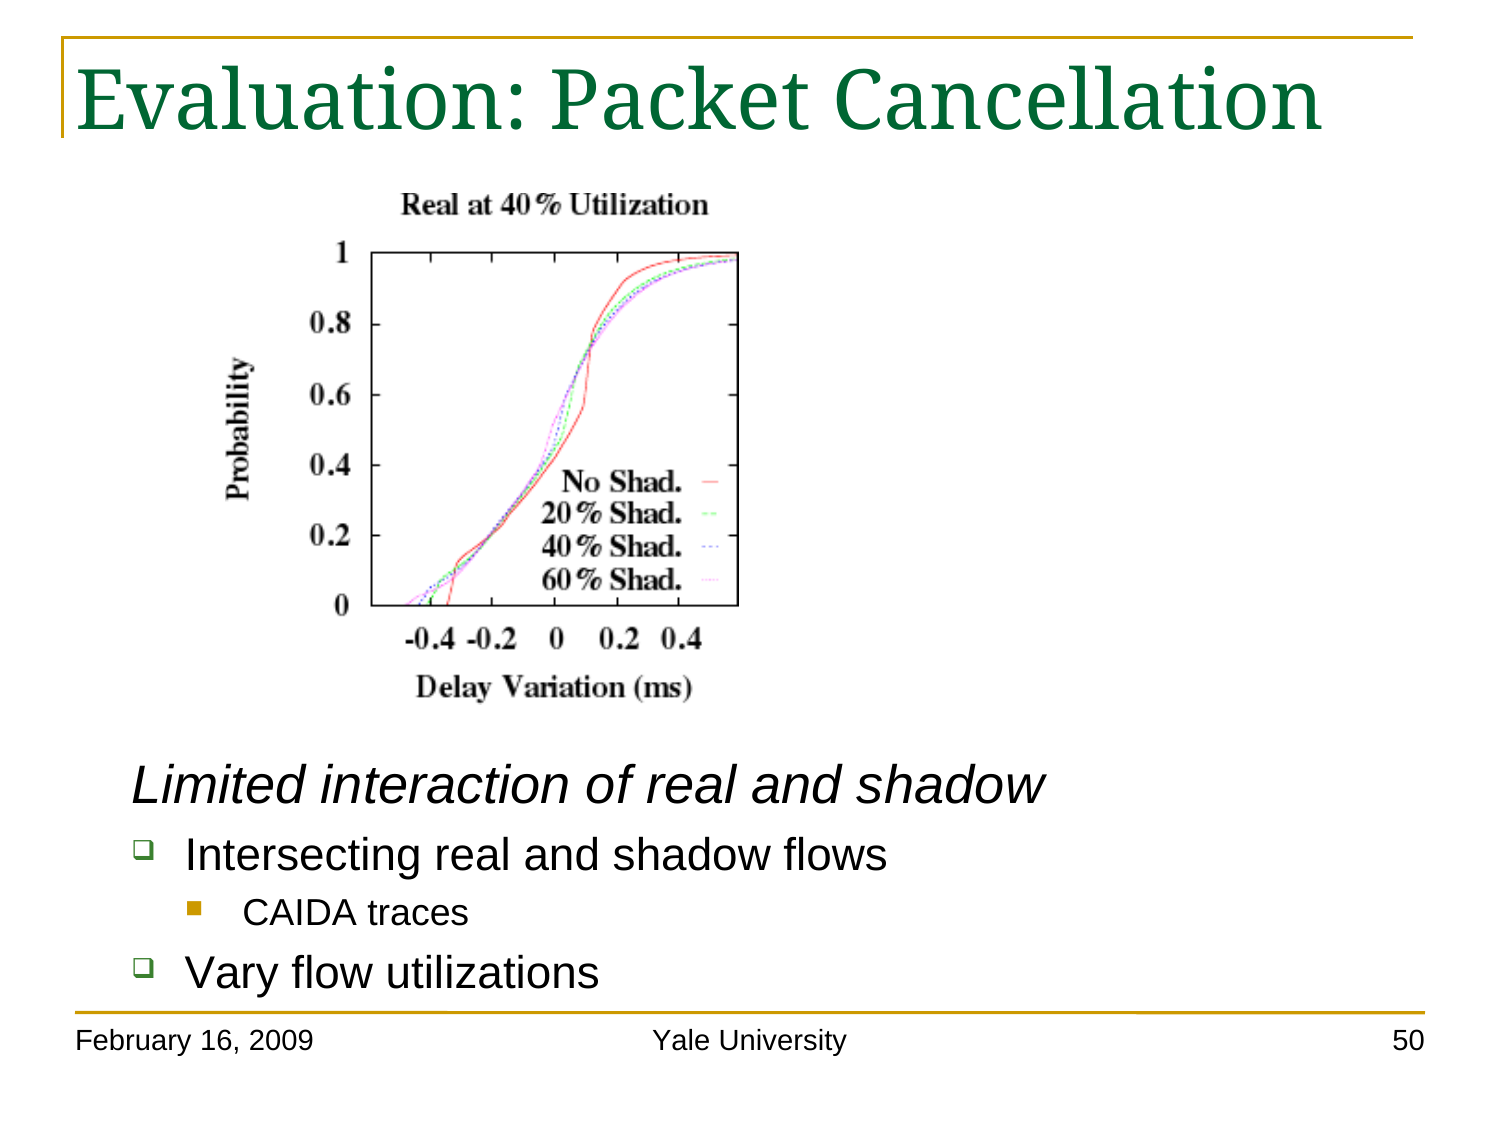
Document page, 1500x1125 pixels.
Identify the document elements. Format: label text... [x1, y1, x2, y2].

list Limited interaction of real and shadow Intersecting real and shadow flows CAIDA traces Vary flow utilizations [75, 754, 1426, 999]
title Evaluation: Packet Cancellation [75, 45, 1425, 151]
picture [225, 193, 739, 706]
